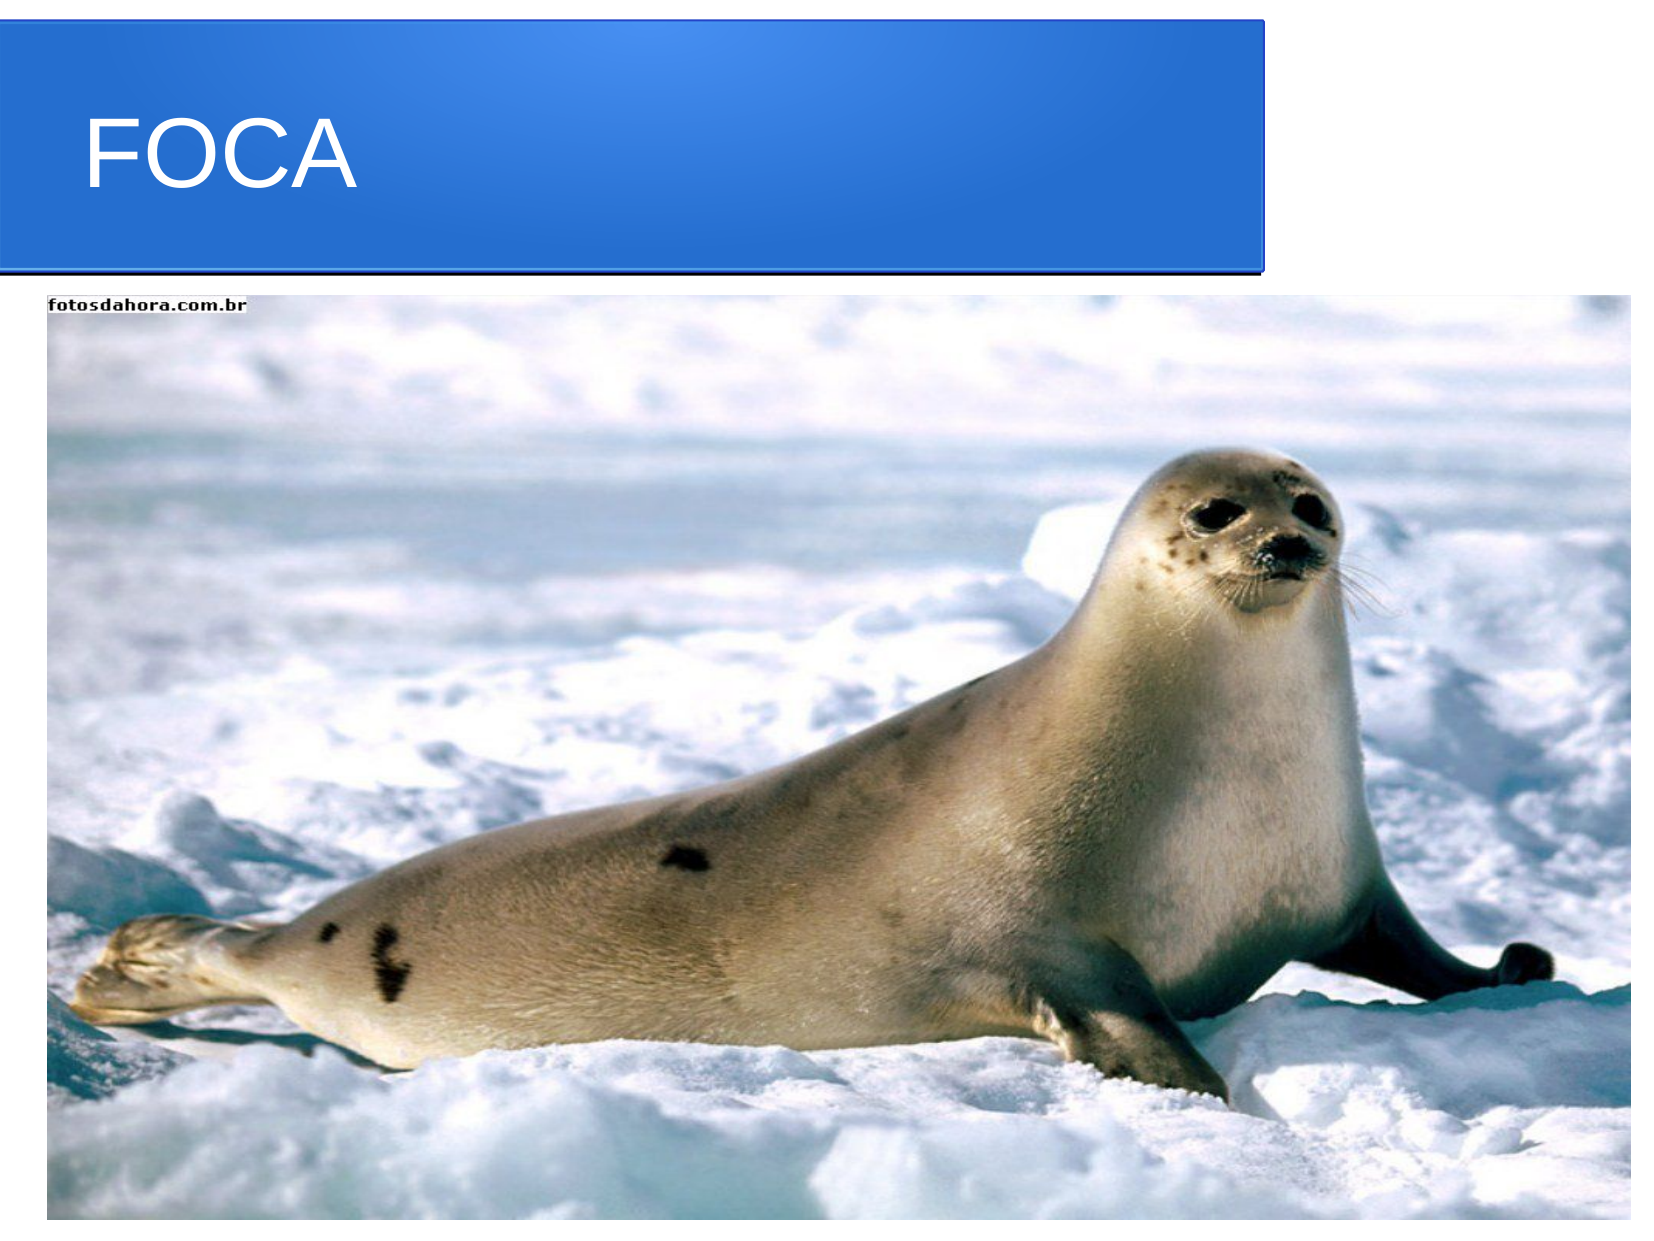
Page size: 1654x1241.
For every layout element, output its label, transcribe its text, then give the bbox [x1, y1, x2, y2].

title FOCA [82, 49, 1250, 257]
picture [47, 295, 1631, 1220]
